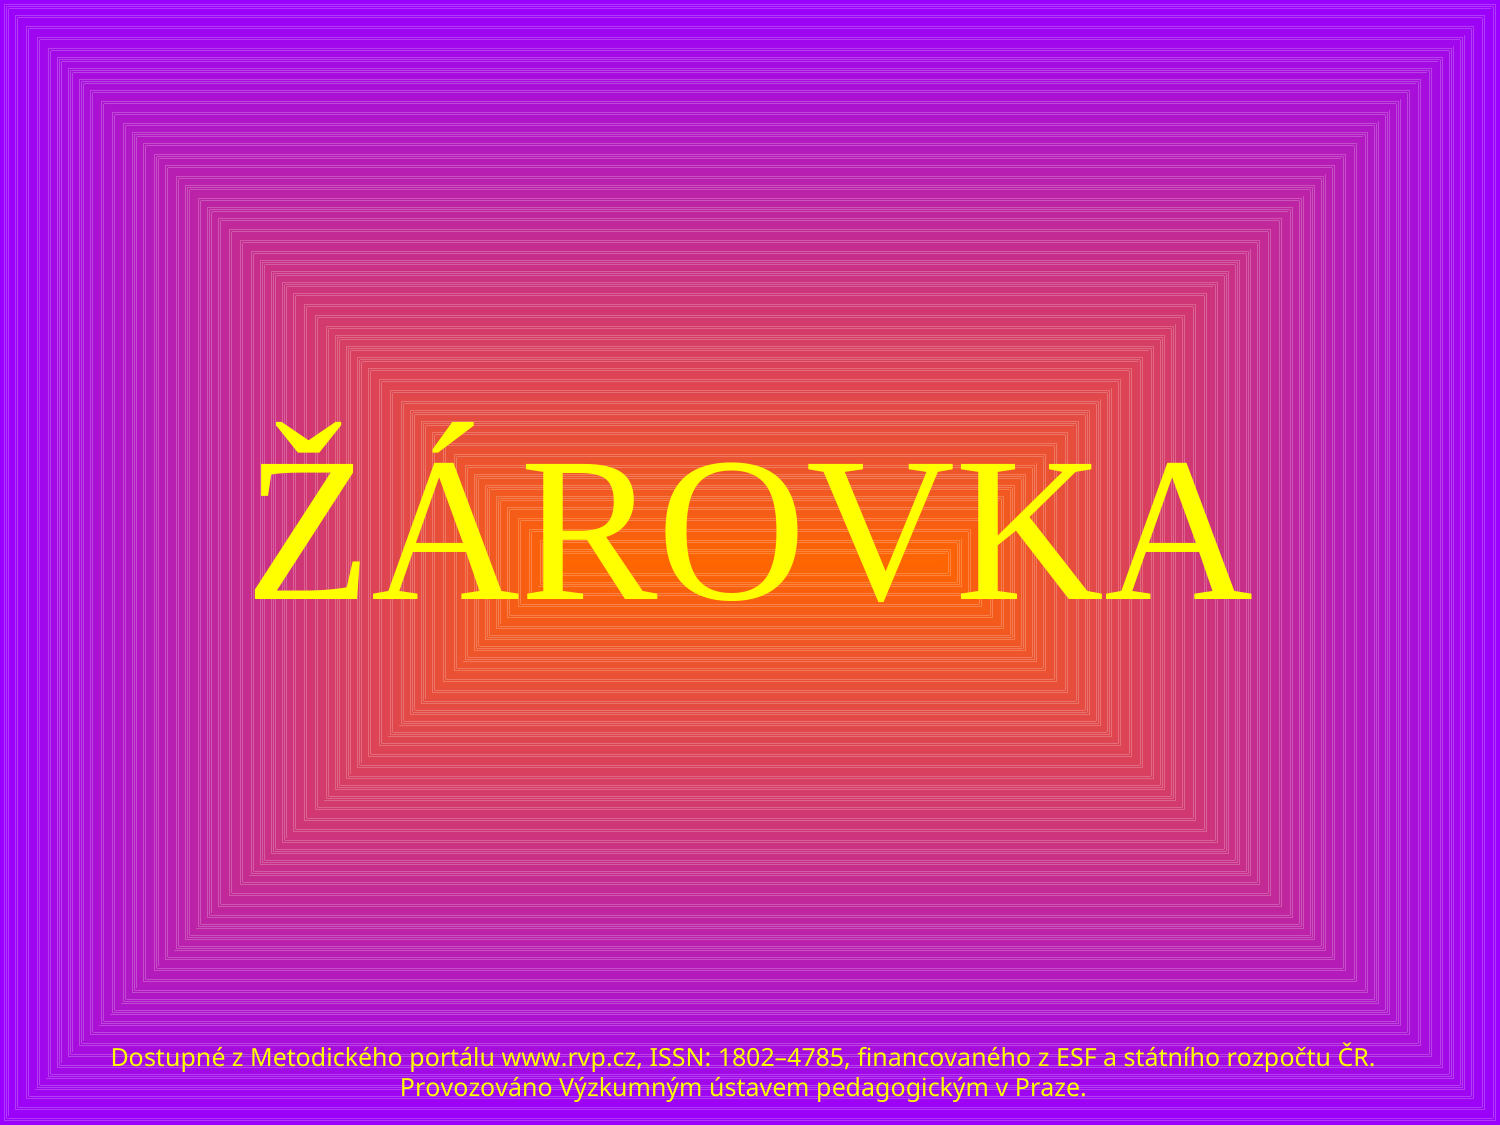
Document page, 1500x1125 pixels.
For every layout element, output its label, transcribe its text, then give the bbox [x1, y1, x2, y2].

text_box Dostupné z Metodického portálu www.rvp.cz, ISSN: 1802–4785, financovaného z ESF a státního rozpočtu ČR. Provozováno Výzkumným ústavem pedagogickým v Praze. [35, 1041, 1454, 1102]
text_box ŽÁROVKA [0, 385, 1500, 649]
